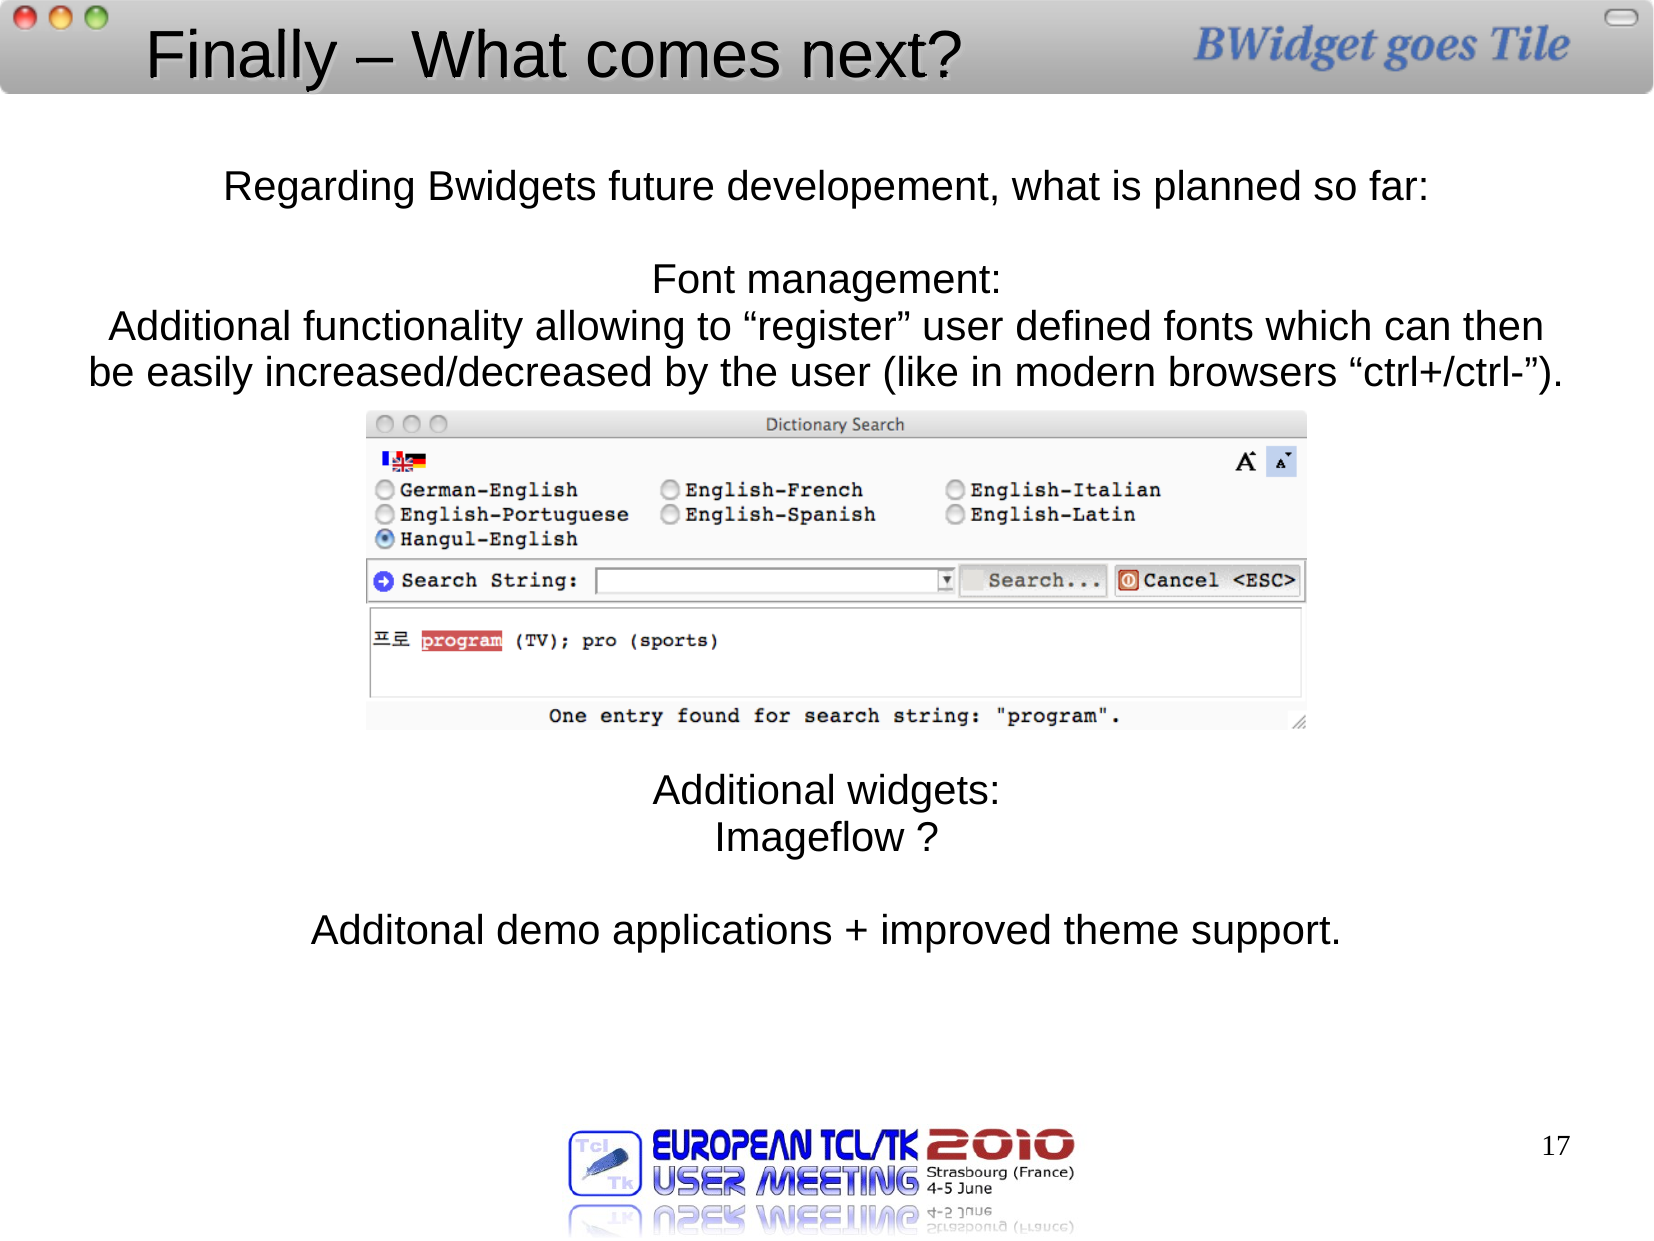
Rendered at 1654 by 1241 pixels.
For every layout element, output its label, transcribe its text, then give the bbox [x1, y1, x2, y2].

title Finally – What comes next? [145, 16, 1156, 93]
picture [562, 1124, 1088, 1238]
subtitle Regarding Bwidgets future developement, what is planned so far: Font management: Additional functionality allowing to “register” user defined fonts which can then be easily increased/decreased by the user (like in modern browsers “ctrl+/ctrl-”). Additional widgets: Imageflow ? Additonal demo applications + improved theme support. [82, 107, 1571, 1056]
picture [366, 410, 1307, 730]
picture [0, 0, 1654, 94]
